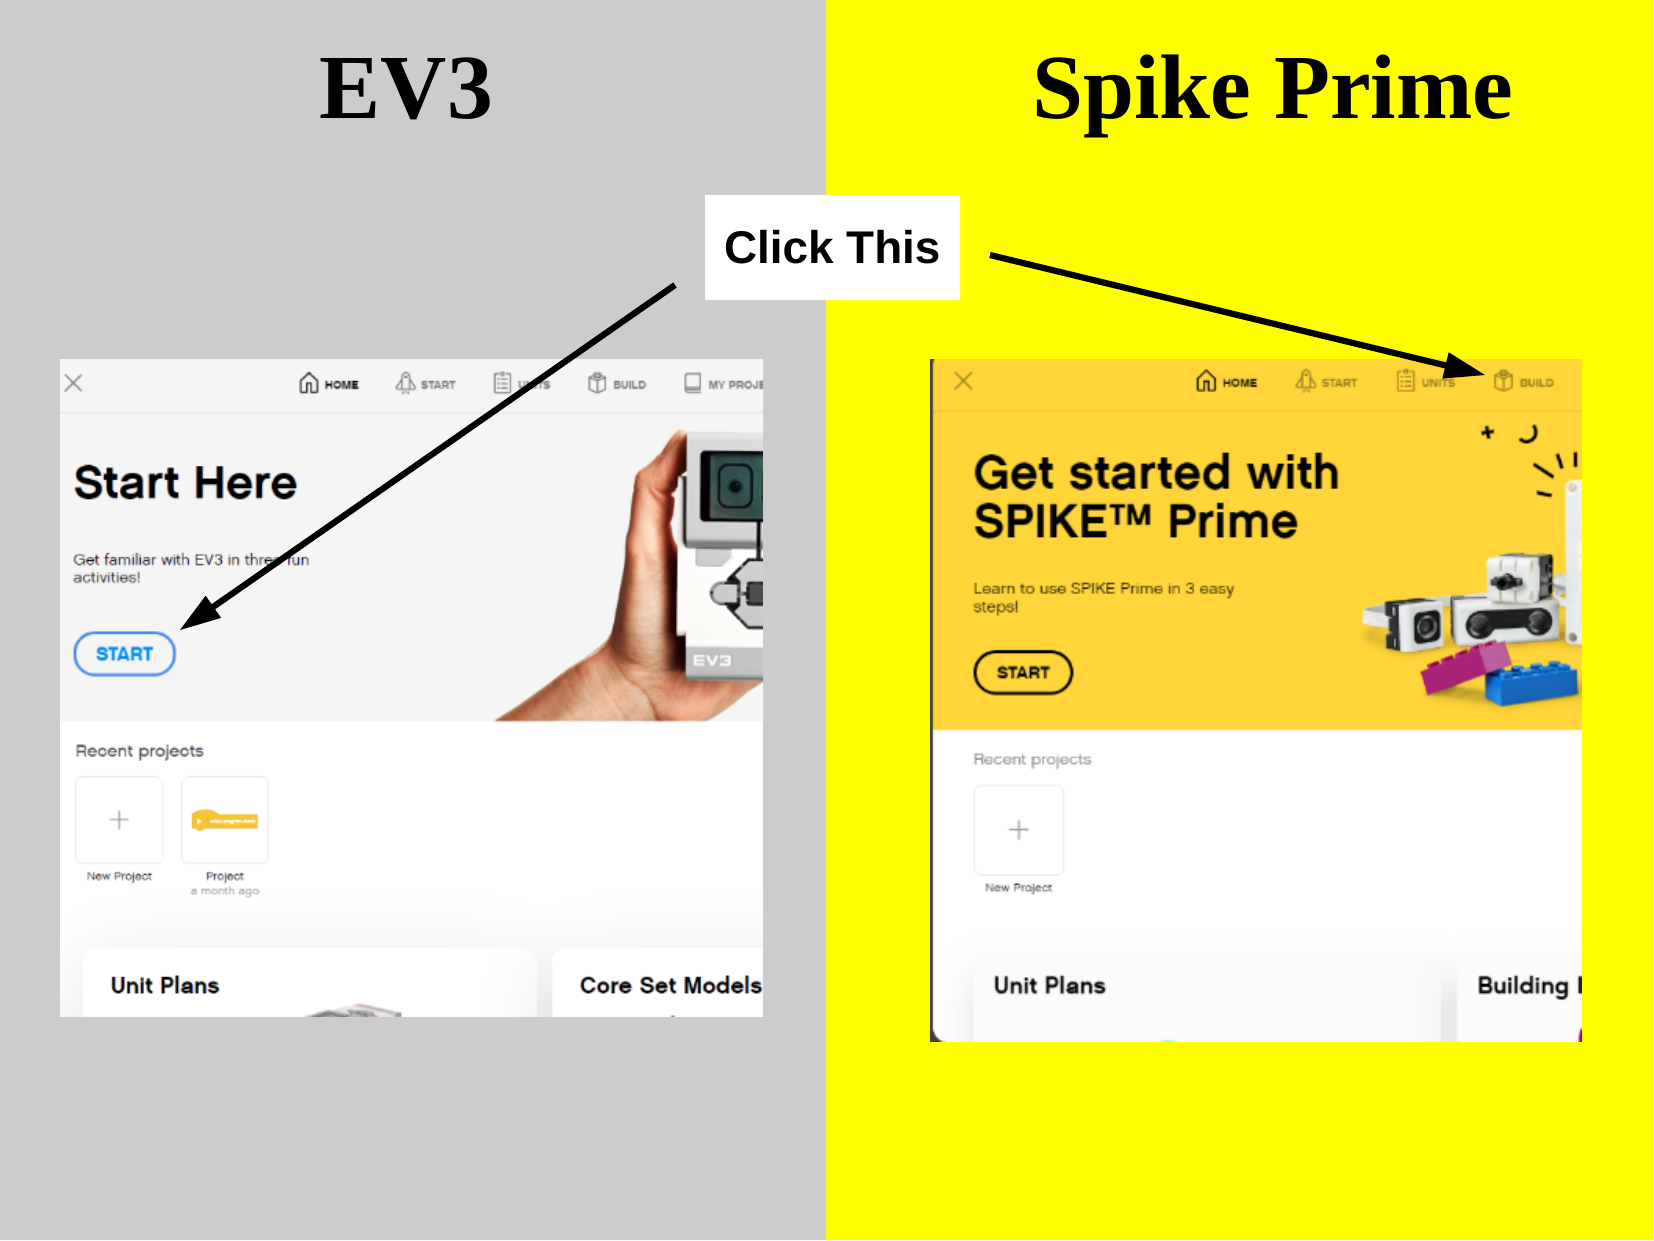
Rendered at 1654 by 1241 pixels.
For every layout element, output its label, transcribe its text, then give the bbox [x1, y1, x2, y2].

text_box [0, 0, 1654, 1241]
title EV3 [90, 10, 724, 166]
picture [60, 359, 763, 1017]
text_box Click This [705, 195, 961, 301]
title Spike Prime [956, 10, 1591, 166]
picture [930, 359, 1582, 1042]
